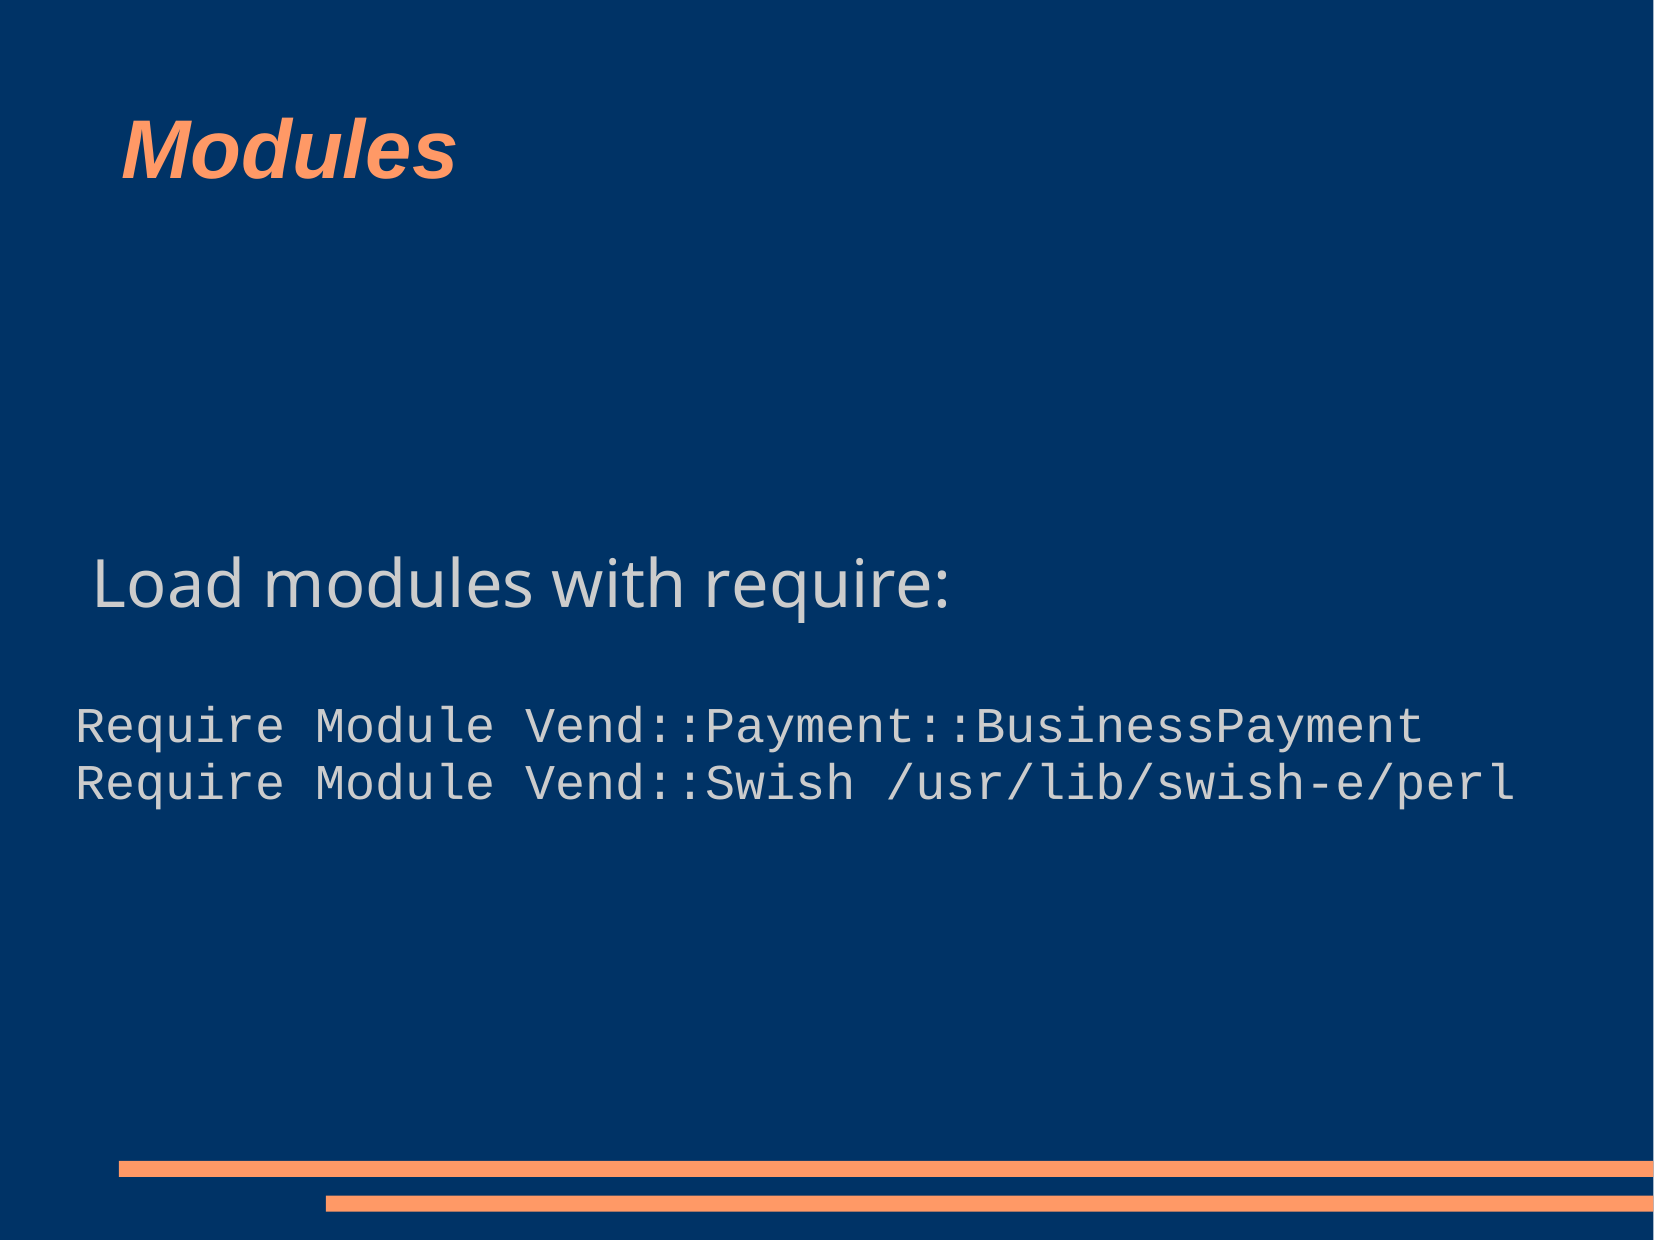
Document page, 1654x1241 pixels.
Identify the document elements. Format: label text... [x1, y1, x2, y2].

subtitle Load modules with require: Require Module Vend::Payment::BusinessPayment Require Module Vend::Swish /usr/lib/swish-e/perl [75, 337, 1613, 1013]
title Modules [121, 46, 1534, 254]
